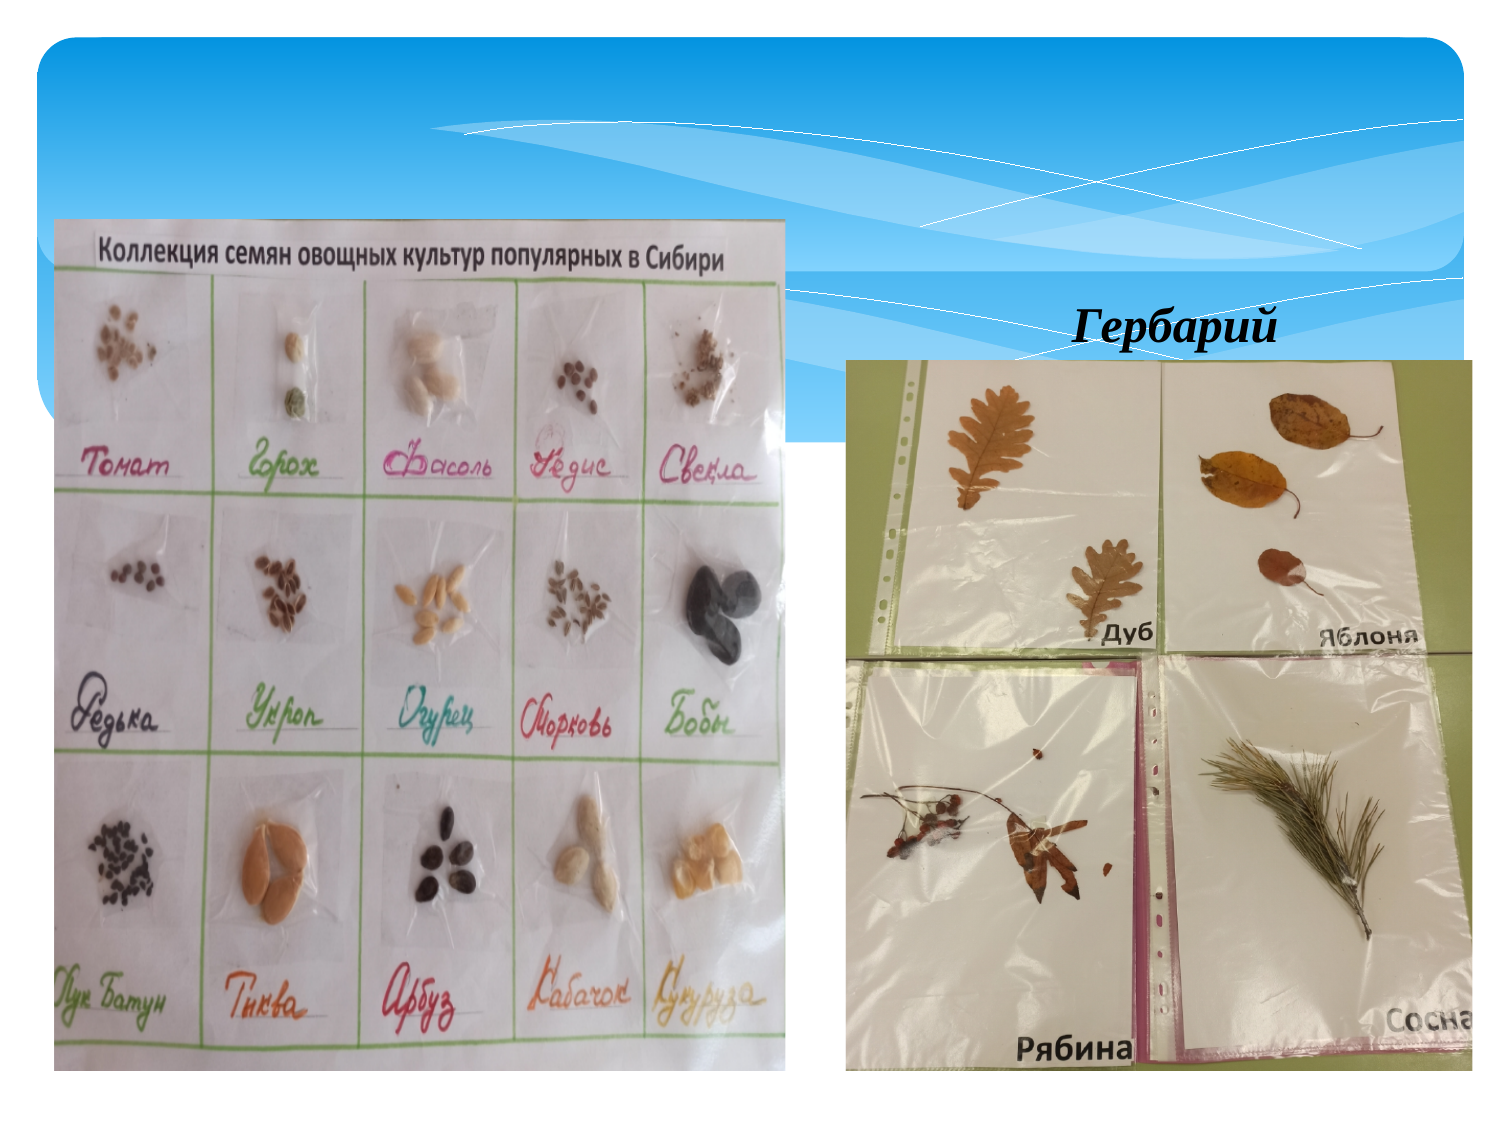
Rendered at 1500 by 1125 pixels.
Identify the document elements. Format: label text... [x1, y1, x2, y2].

picture [53, 219, 786, 1071]
text_box Гербарий [850, 290, 1500, 361]
picture [845, 360, 1473, 1071]
